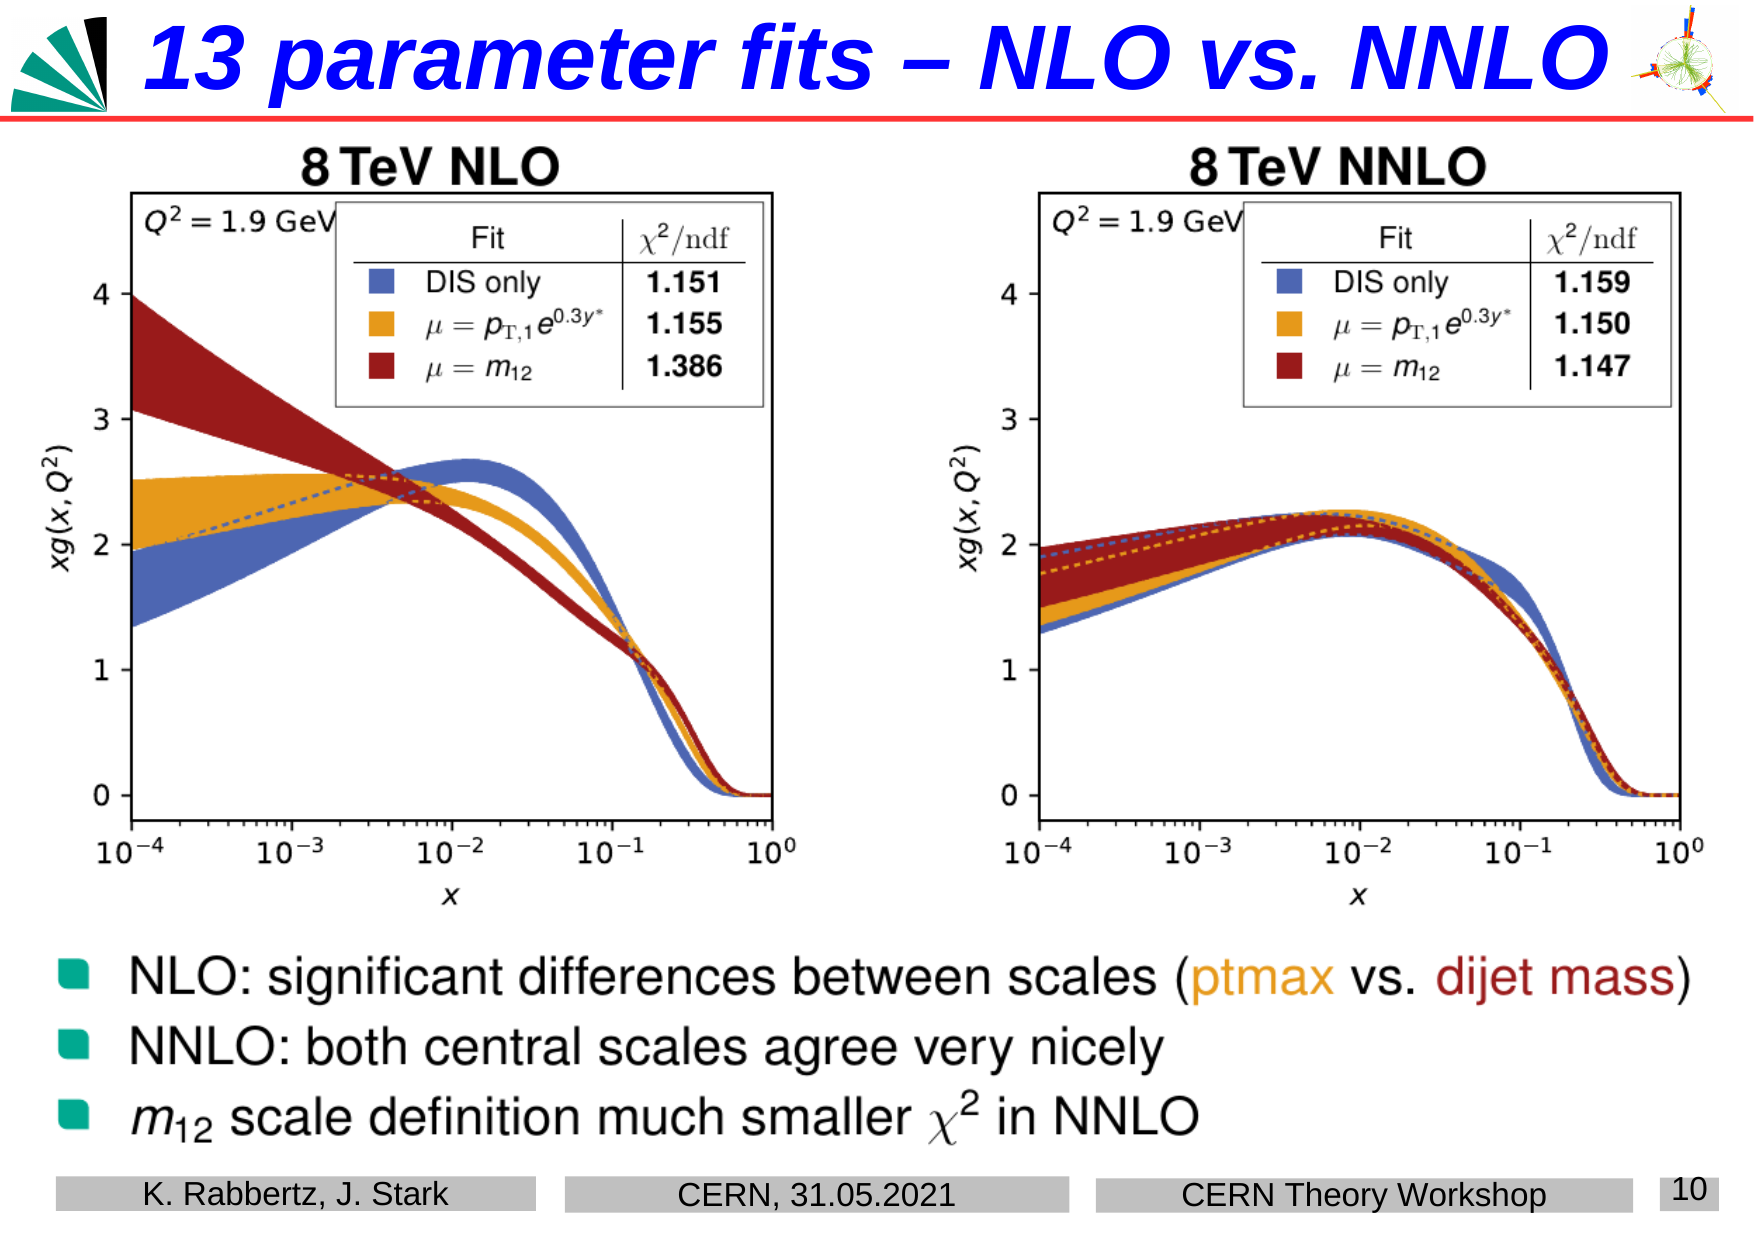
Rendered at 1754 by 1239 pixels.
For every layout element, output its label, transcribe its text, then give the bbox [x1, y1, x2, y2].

picture [11, 17, 107, 113]
picture [1631, 5, 1739, 113]
title 13 parameter fits – NLO vs. NNLO [124, 0, 1630, 116]
picture [15, 130, 1738, 1173]
